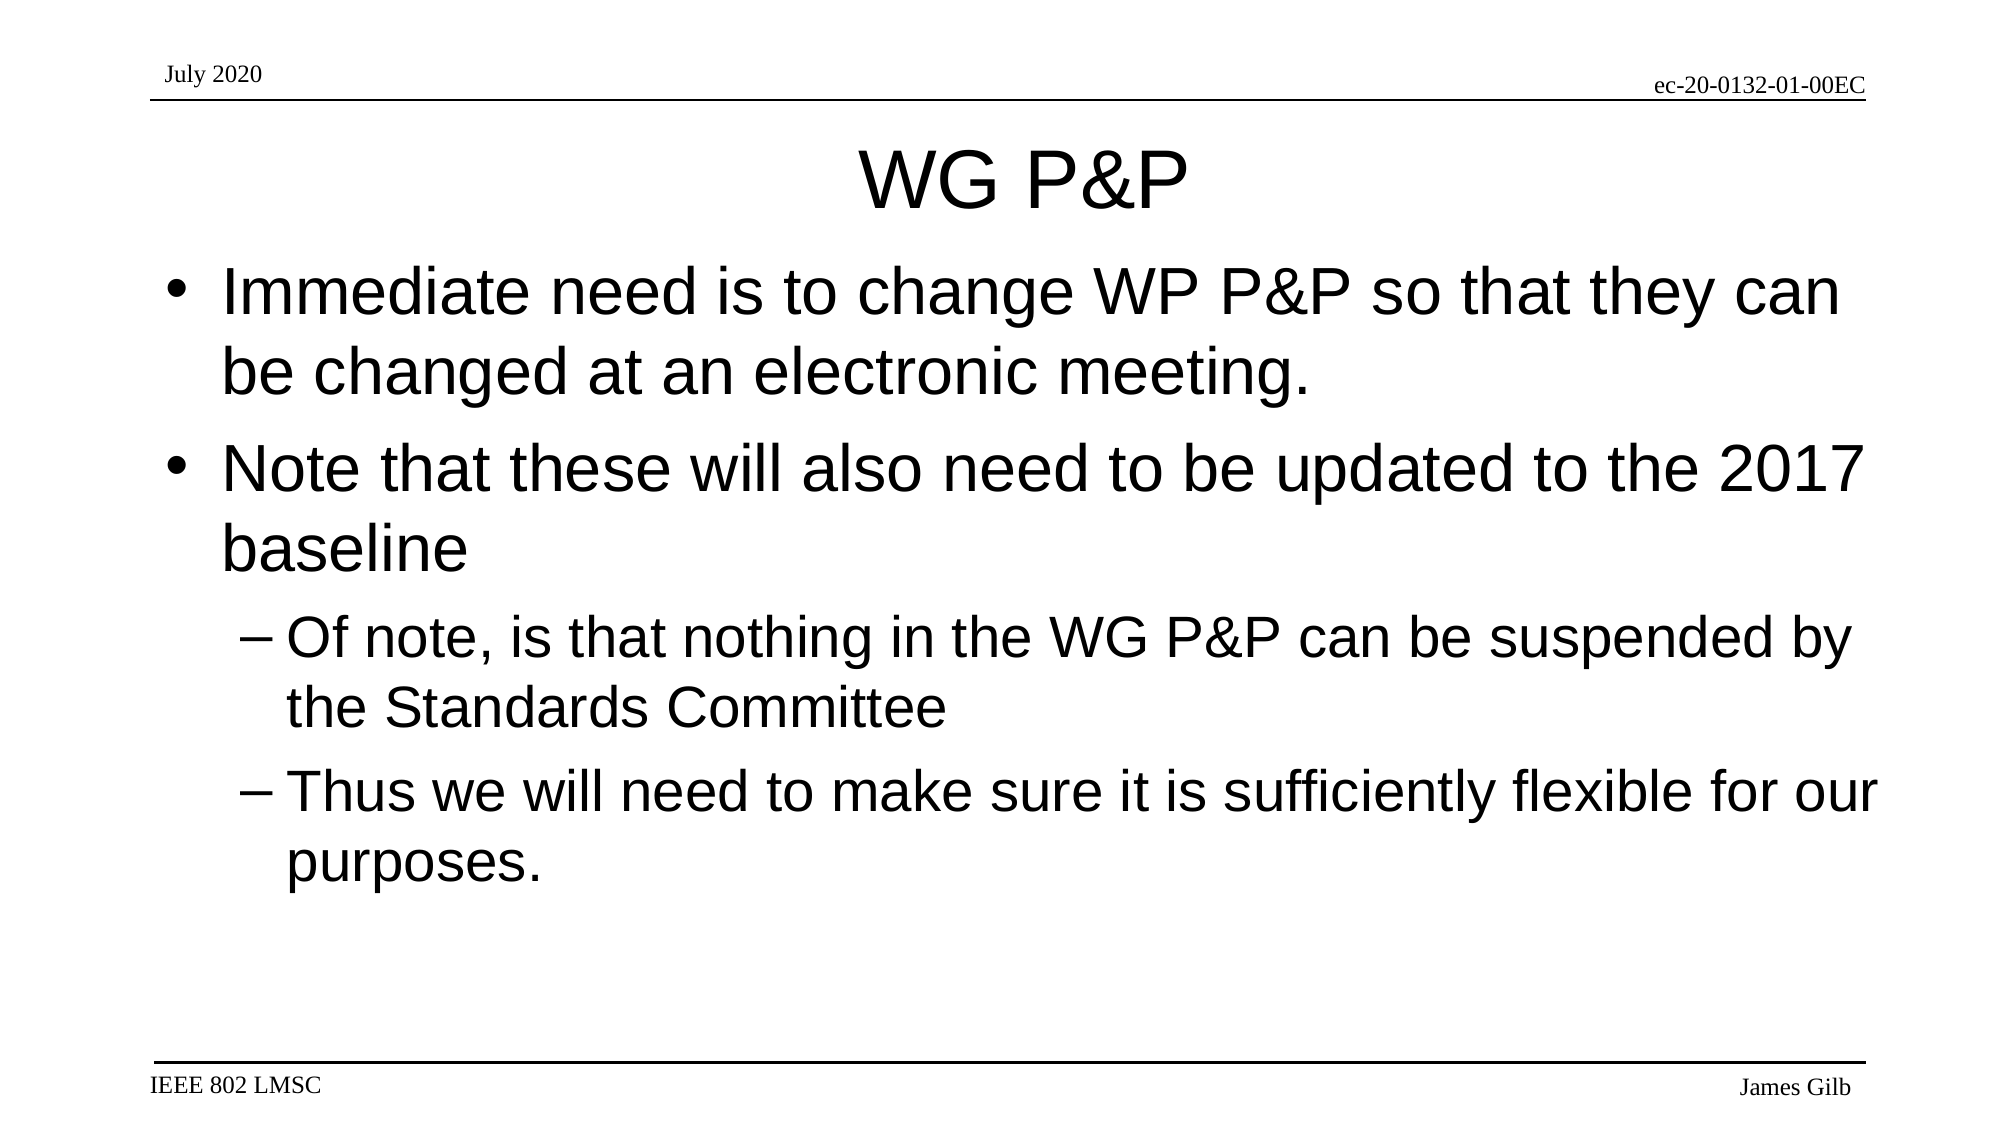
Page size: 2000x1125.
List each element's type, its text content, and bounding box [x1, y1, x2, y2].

title WG P&P [149, 112, 1900, 238]
list Immediate need is to change WP P&P so that they can be changed at an electronic meeting. Note that these will also need to be updated to the 2017 baseline Of note, is that nothing in the WG P&P can be suspended by the Standards Committee Thus we will need to make sure it is sufficiently flexible for our purposes. [149, 239, 1900, 1051]
